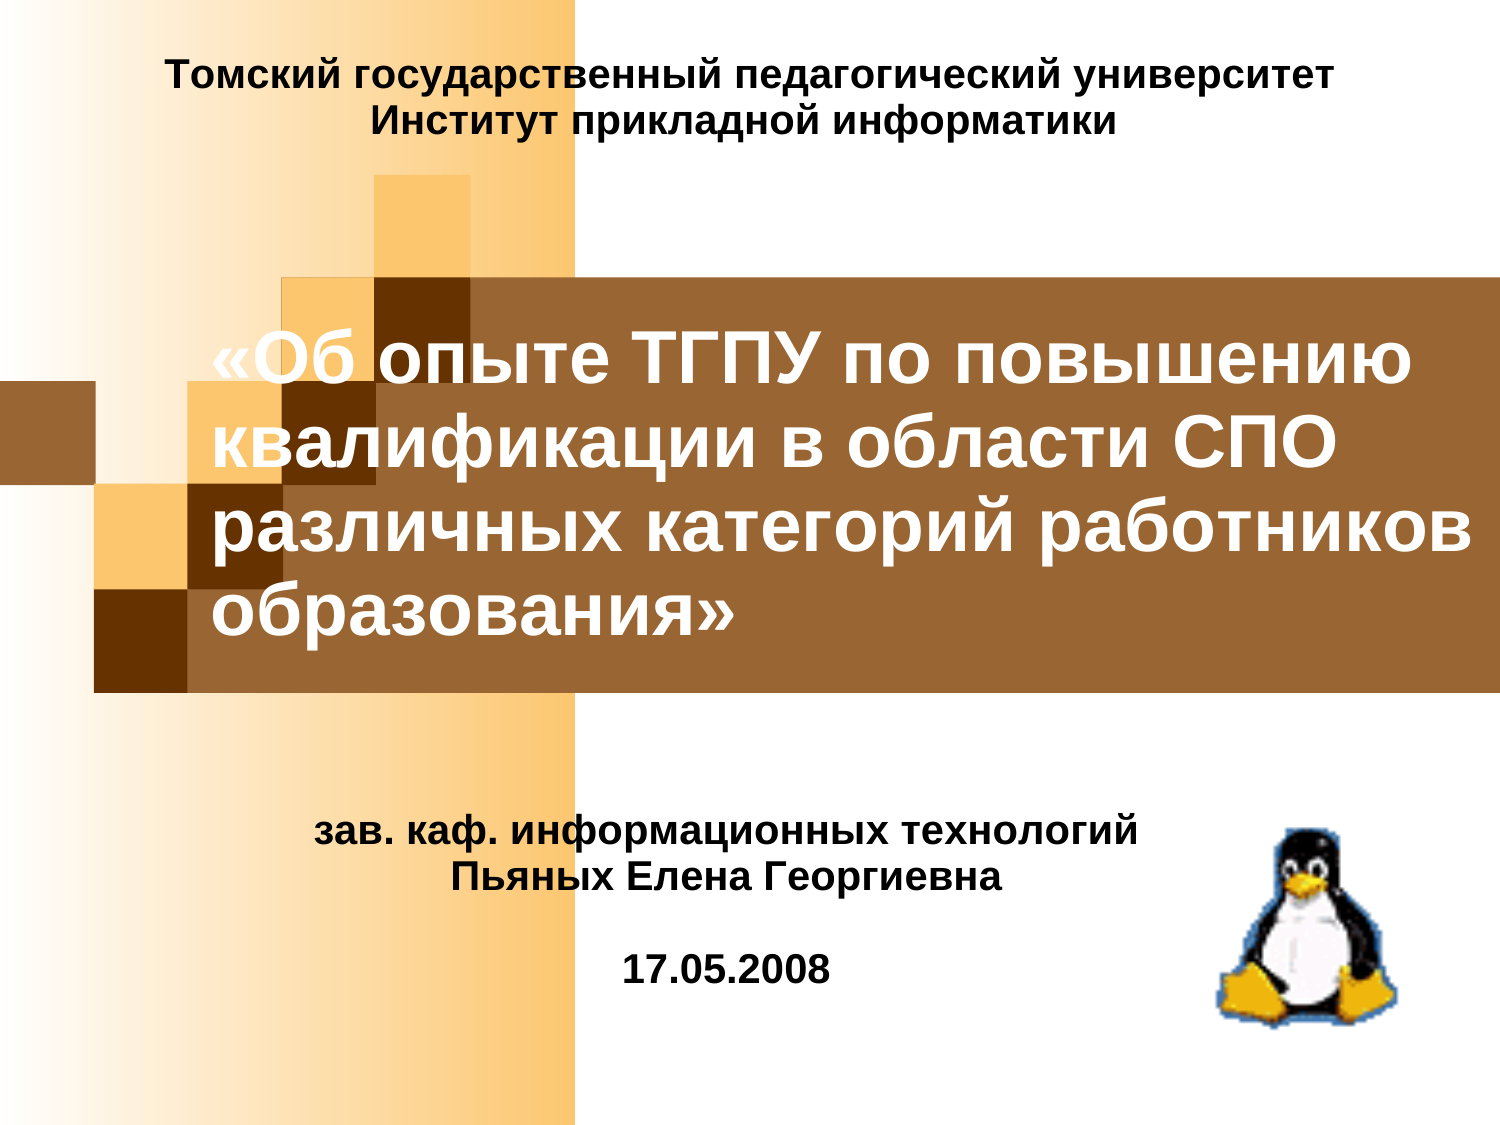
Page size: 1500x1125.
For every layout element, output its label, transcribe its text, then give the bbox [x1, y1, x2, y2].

title «Об опыте ТГПУ по повышению квалификации в области СПО различных категорий работников образования» [196, 296, 1500, 672]
text_box Томский государственный педагогический университет Институт прикладной информатики [41, 42, 1459, 152]
text_box зав. каф. информационных технологий Пьяных Елена Георгиевна 17.05.2008 [289, 798, 1164, 1001]
picture [1210, 826, 1418, 1034]
